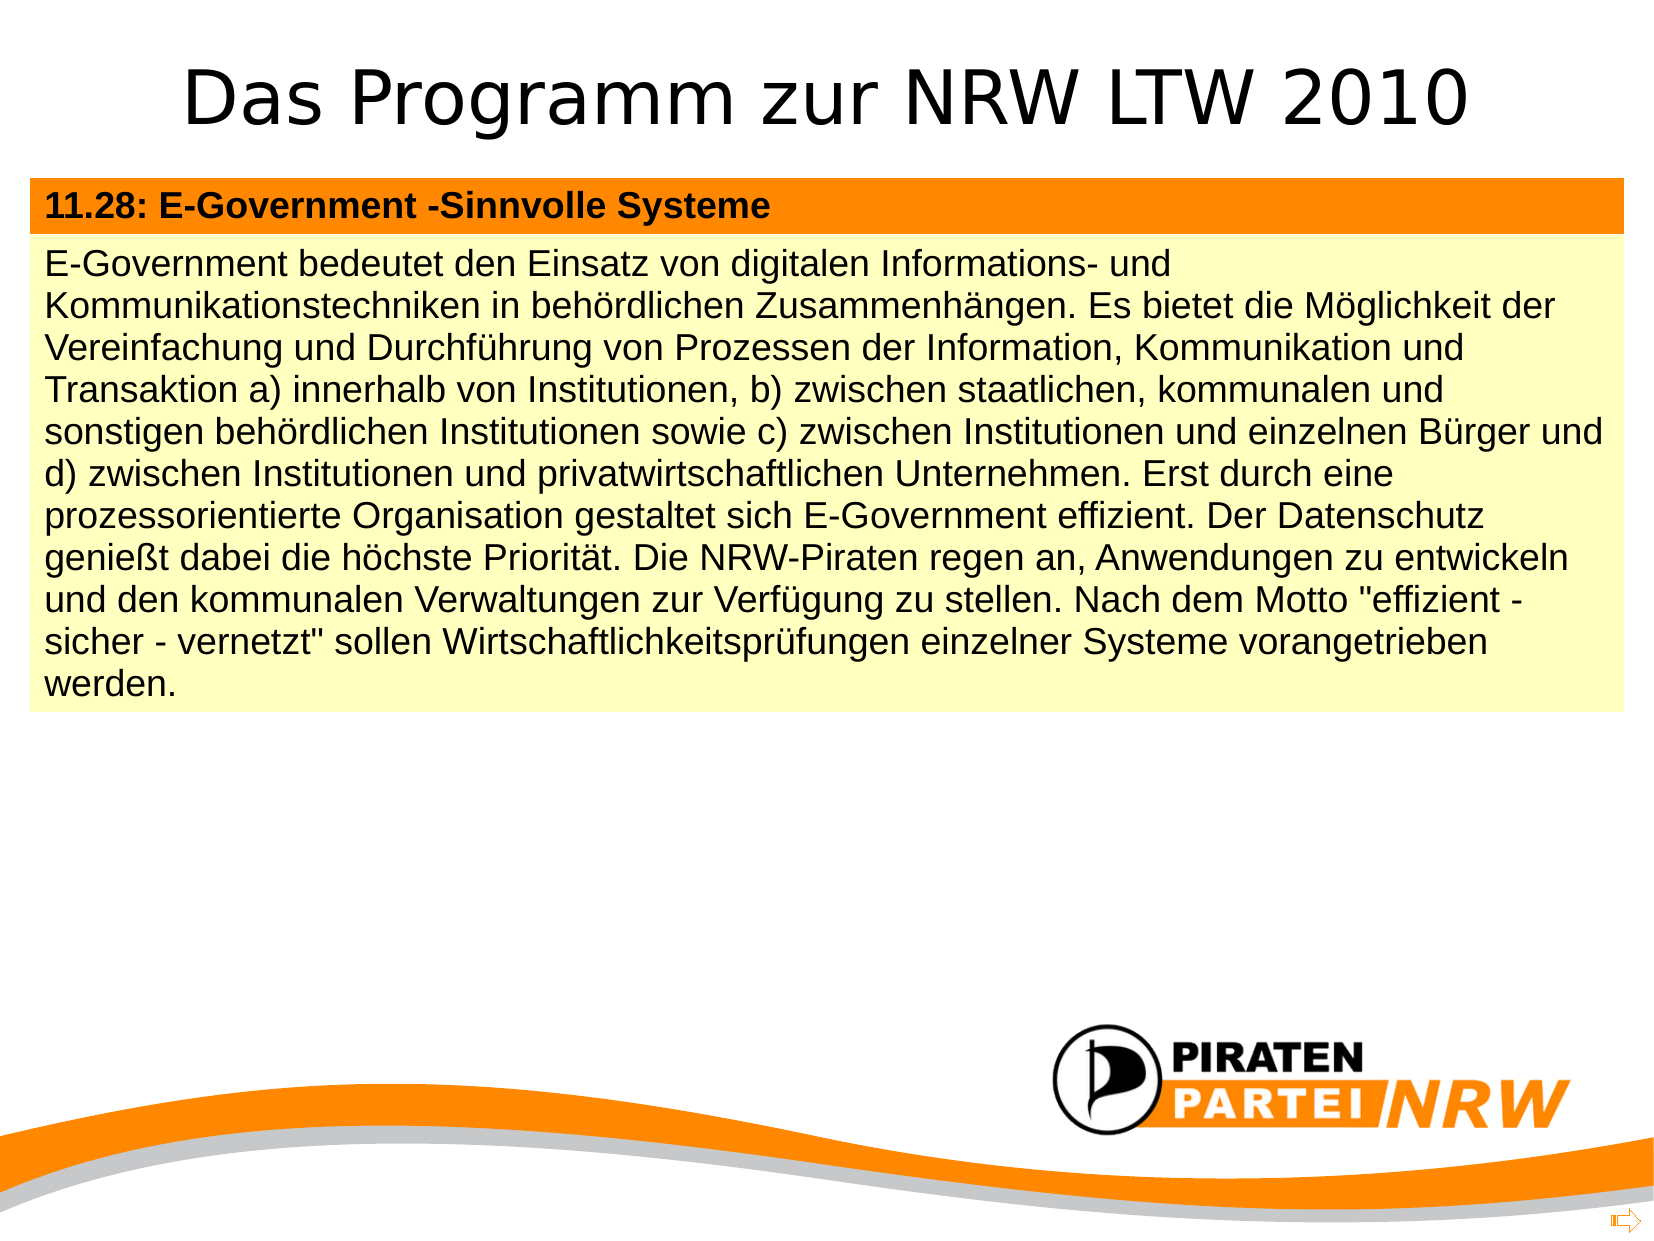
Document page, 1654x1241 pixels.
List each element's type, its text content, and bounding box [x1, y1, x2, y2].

table_cell E-Government bedeutet den Einsatz von digitalen Informations- und Kommunikationstechniken in behördlichen Zusammenhängen. Es bietet die Möglichkeit der Vereinfachung und Durchführung von Prozessen der Information, Kommunikation und Transaktion a) innerhalb von Institutionen, b) zwischen staatlichen, kommunalen und sonstigen behördlichen Institutionen sowie c) zwischen Institutionen und einzelnen Bürger und d) zwischen Institutionen und privatwirtschaftlichen Unternehmen. Erst durch eine prozessorientierte Organisation gestaltet sich E-Government effizient. Der Datenschutz genießt dabei die höchste Priorität. Die NRW-Piraten regen an, Anwendungen zu entwickeln und den kommunalen Verwaltungen zur Verfügung zu stellen. Nach dem Motto "effizient - sicher - vernetzt" sollen Wirtschaftlichkeitsprüfungen einzelner Systeme vorangetrieben werden. [30, 235, 1624, 712]
title Das Programm zur NRW LTW 2010 [82, 54, 1571, 143]
picture [1045, 1021, 1579, 1140]
table_header 11.28: E-Government -Sinnvolle Systeme [30, 178, 1624, 234]
